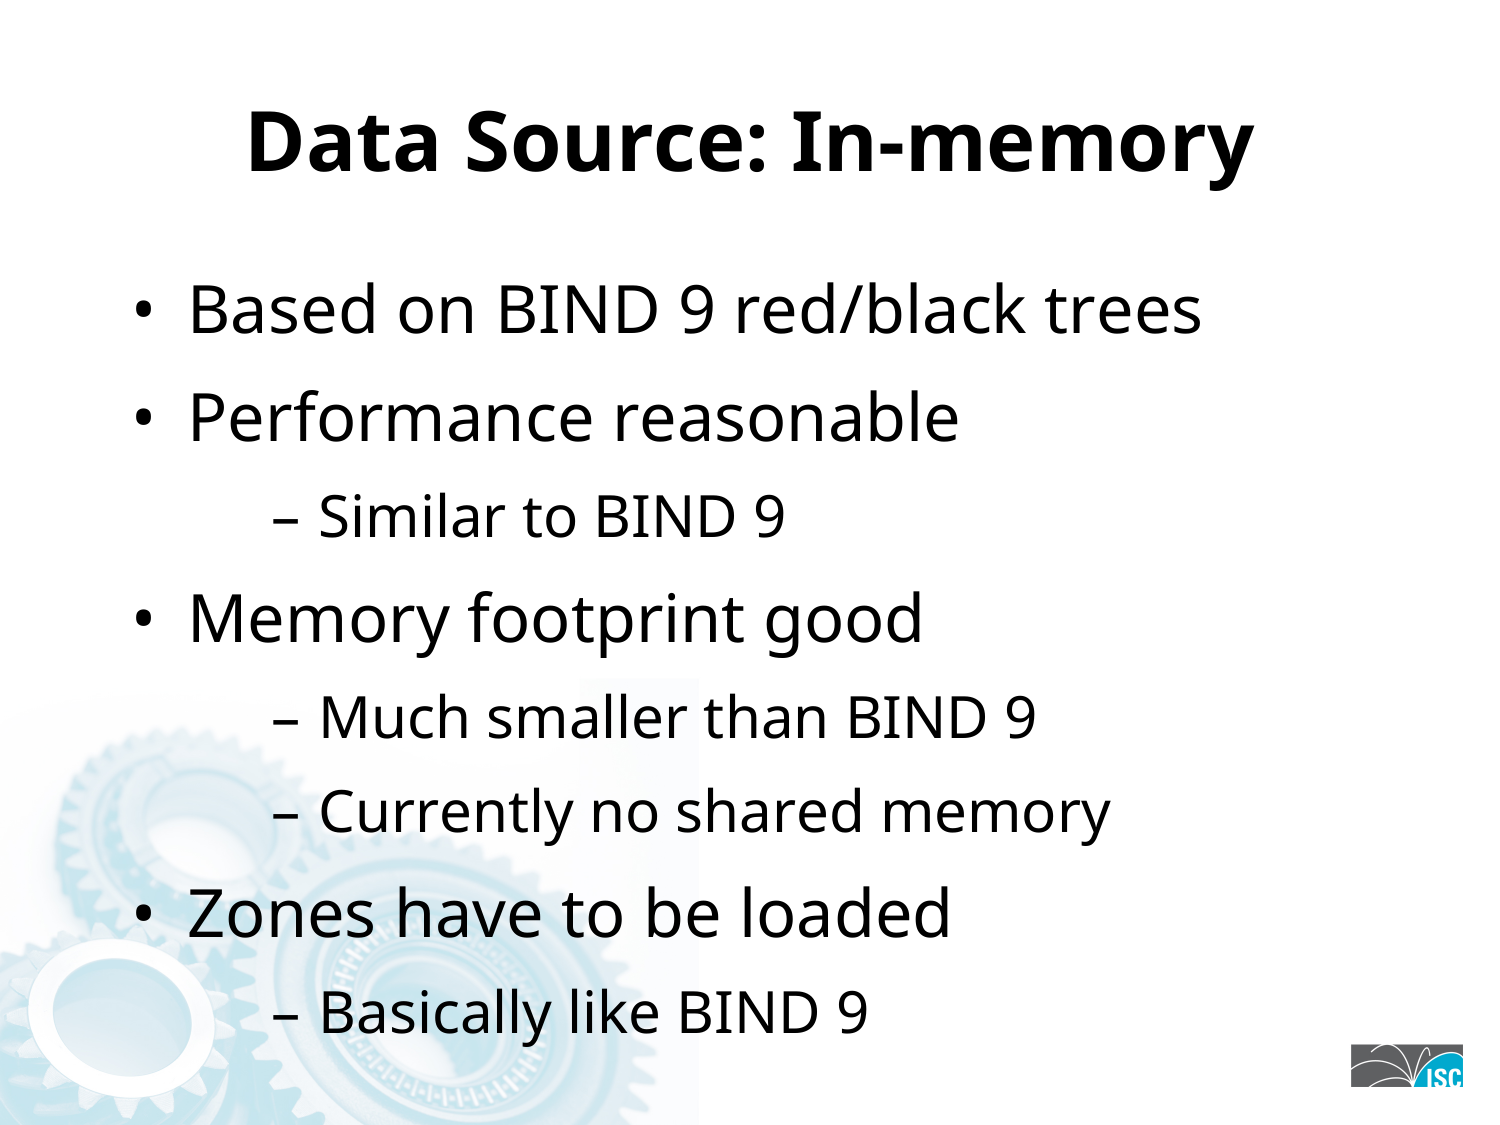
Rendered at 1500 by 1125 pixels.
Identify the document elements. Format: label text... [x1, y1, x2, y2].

picture [0, 0, 1500, 1125]
list Based on BIND 9 red/black trees Performance reasonable Similar to BIND 9 Memory footprint good Much smaller than BIND 9 Currently no shared memory Zones have to be loaded Basically like BIND 9 [75, 262, 1426, 1006]
title Data Source: In-memory [75, 31, 1426, 247]
